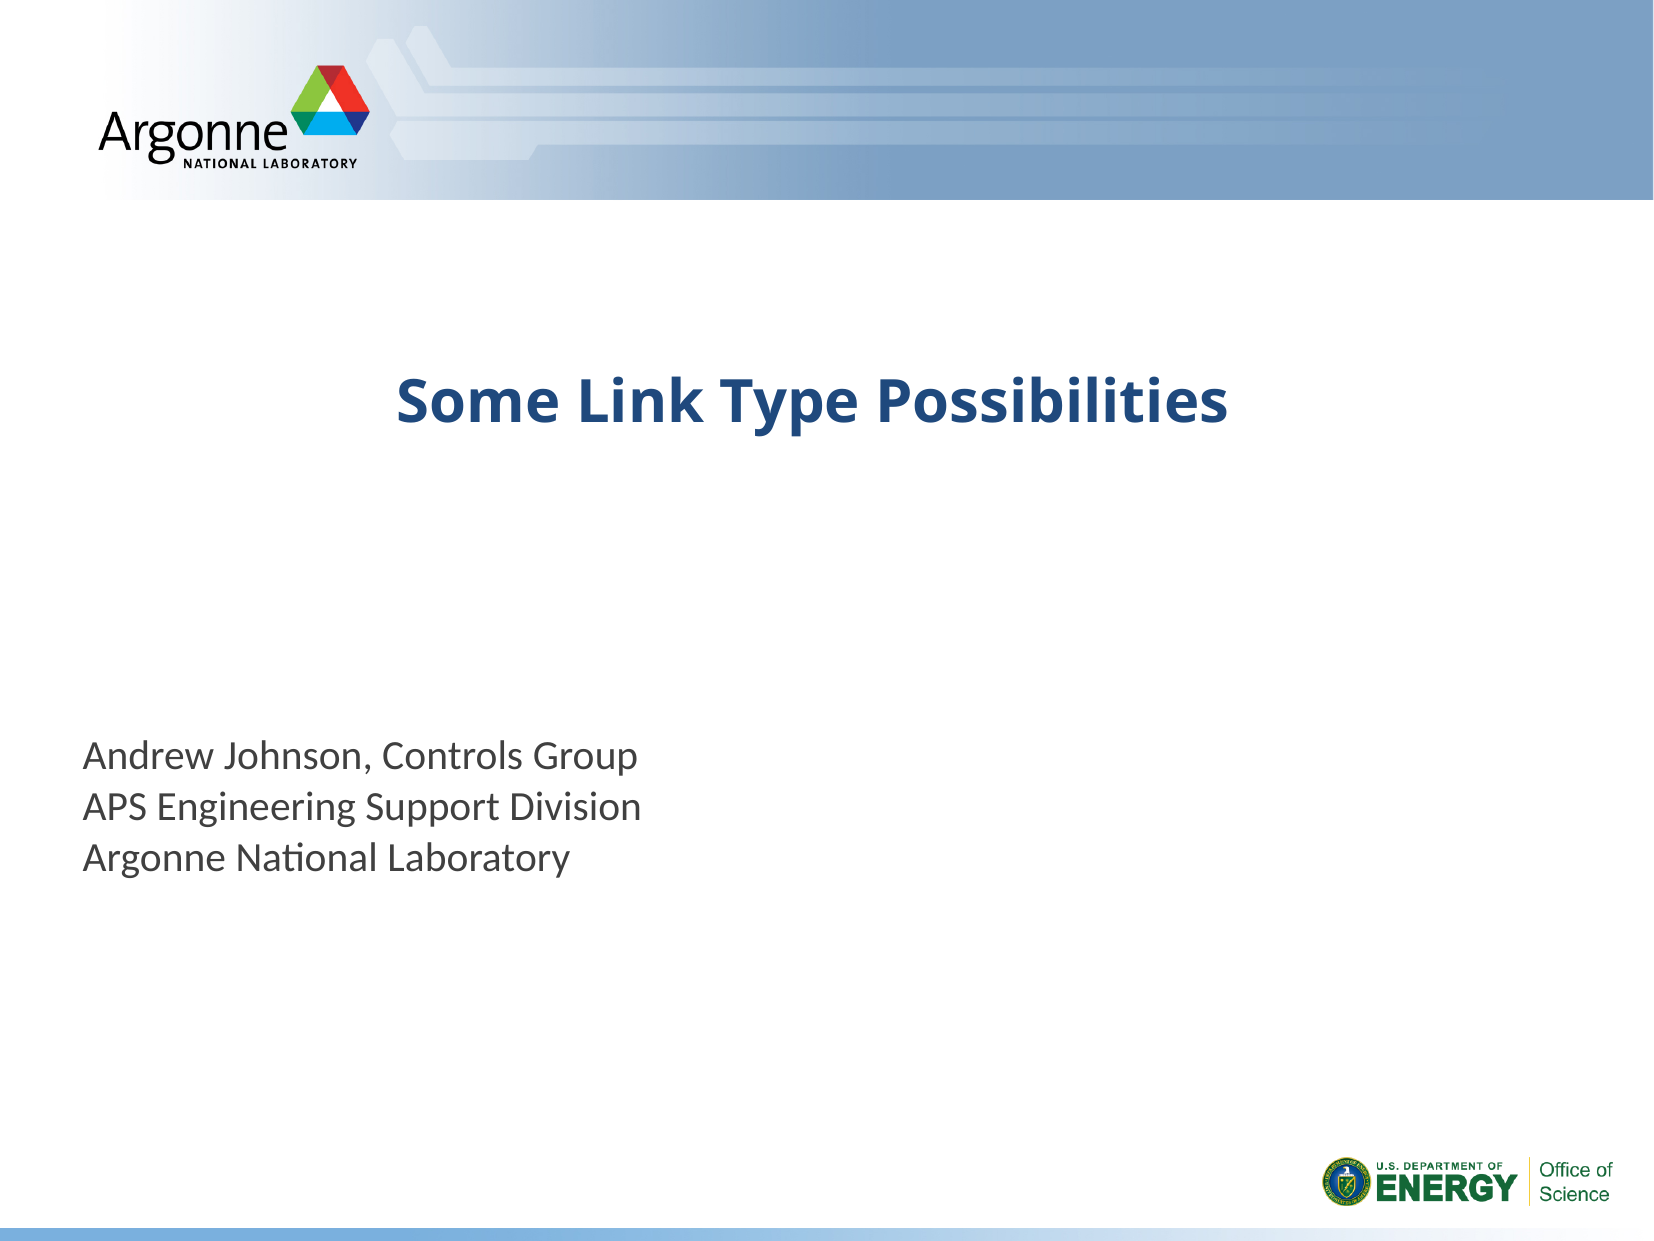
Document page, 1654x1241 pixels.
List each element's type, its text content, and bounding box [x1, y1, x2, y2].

picture [0, 1228, 1654, 1241]
picture [1322, 1157, 1613, 1206]
subtitle Andrew Johnson, Controls Group APS Engineering Support Division Argonne National Laboratory [82, 577, 1571, 1044]
title Some Link Type Possibilities [165, 302, 1462, 496]
picture [0, 0, 1654, 201]
